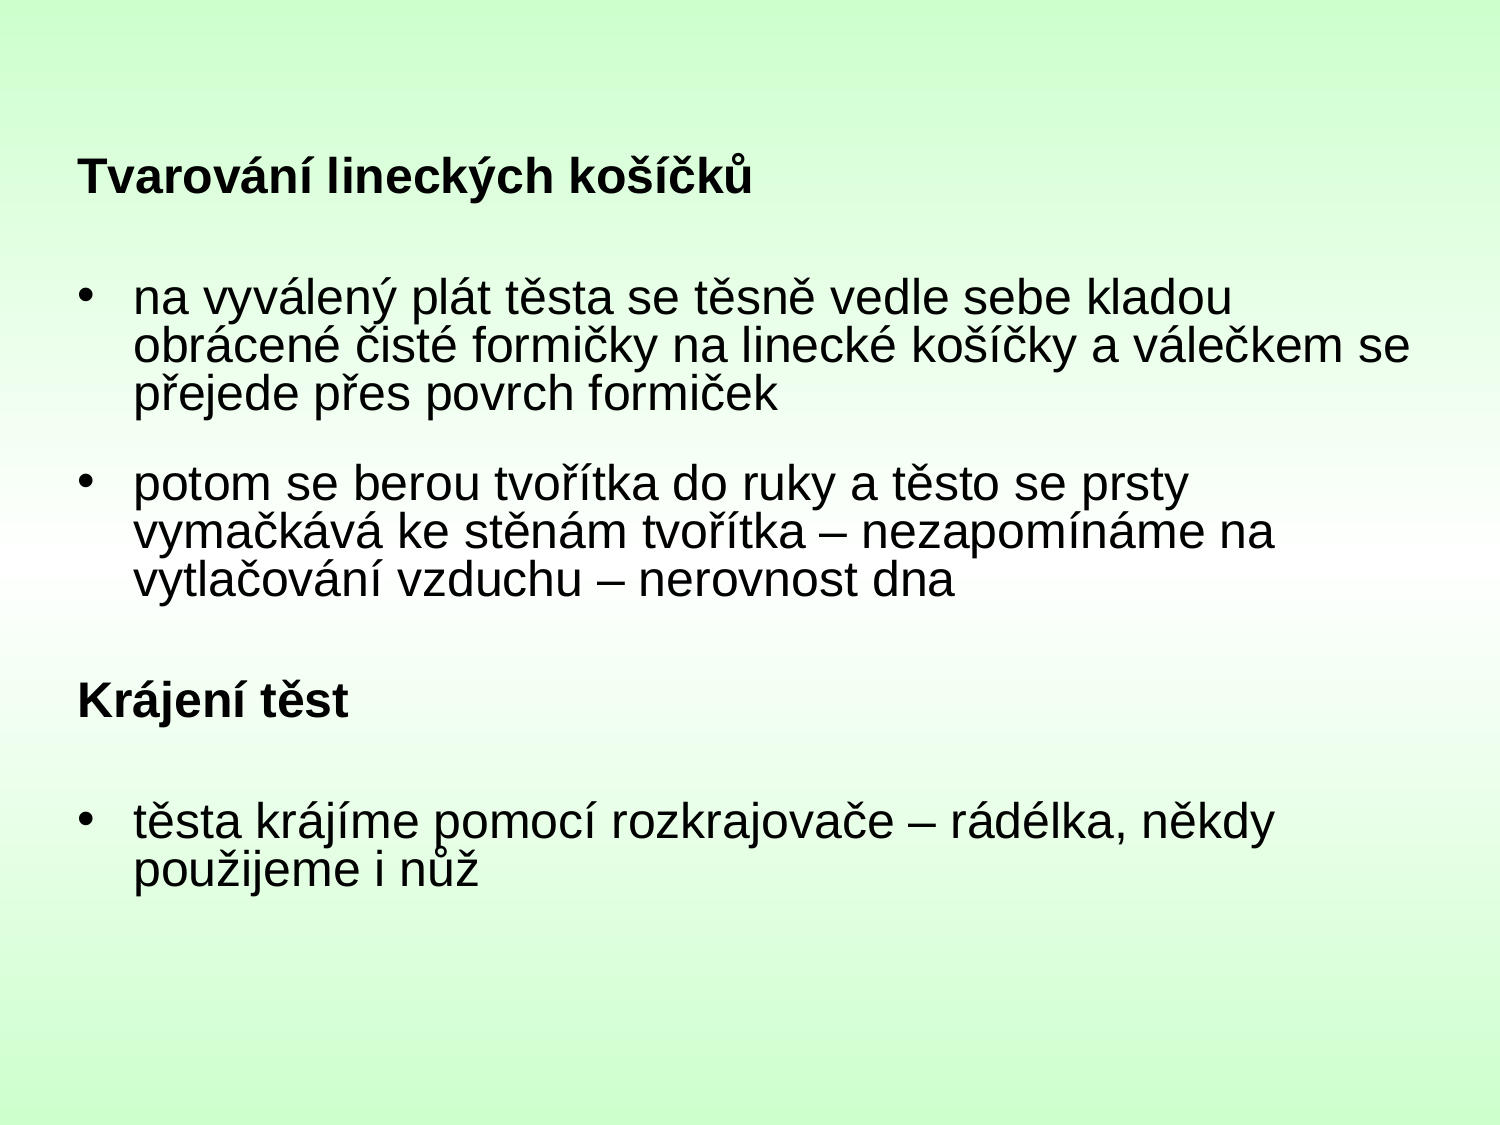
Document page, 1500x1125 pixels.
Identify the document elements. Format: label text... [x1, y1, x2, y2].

list Tvarování lineckých košíčků na vyválený plát těsta se těsně vedle sebe kladou obrácené čisté formičky na linecké košíčky a válečkem se přejede přes povrch formiček potom se berou tvořítka do ruky a těsto se prsty vymačkává ke stěnám tvořítka – nezapomínáme na vytlačování vzduchu – nerovnost dna Krájení těst těsta krájíme pomocí rozkrajovače – rádélka, někdy použijeme i nůž [62, 75, 1438, 1063]
